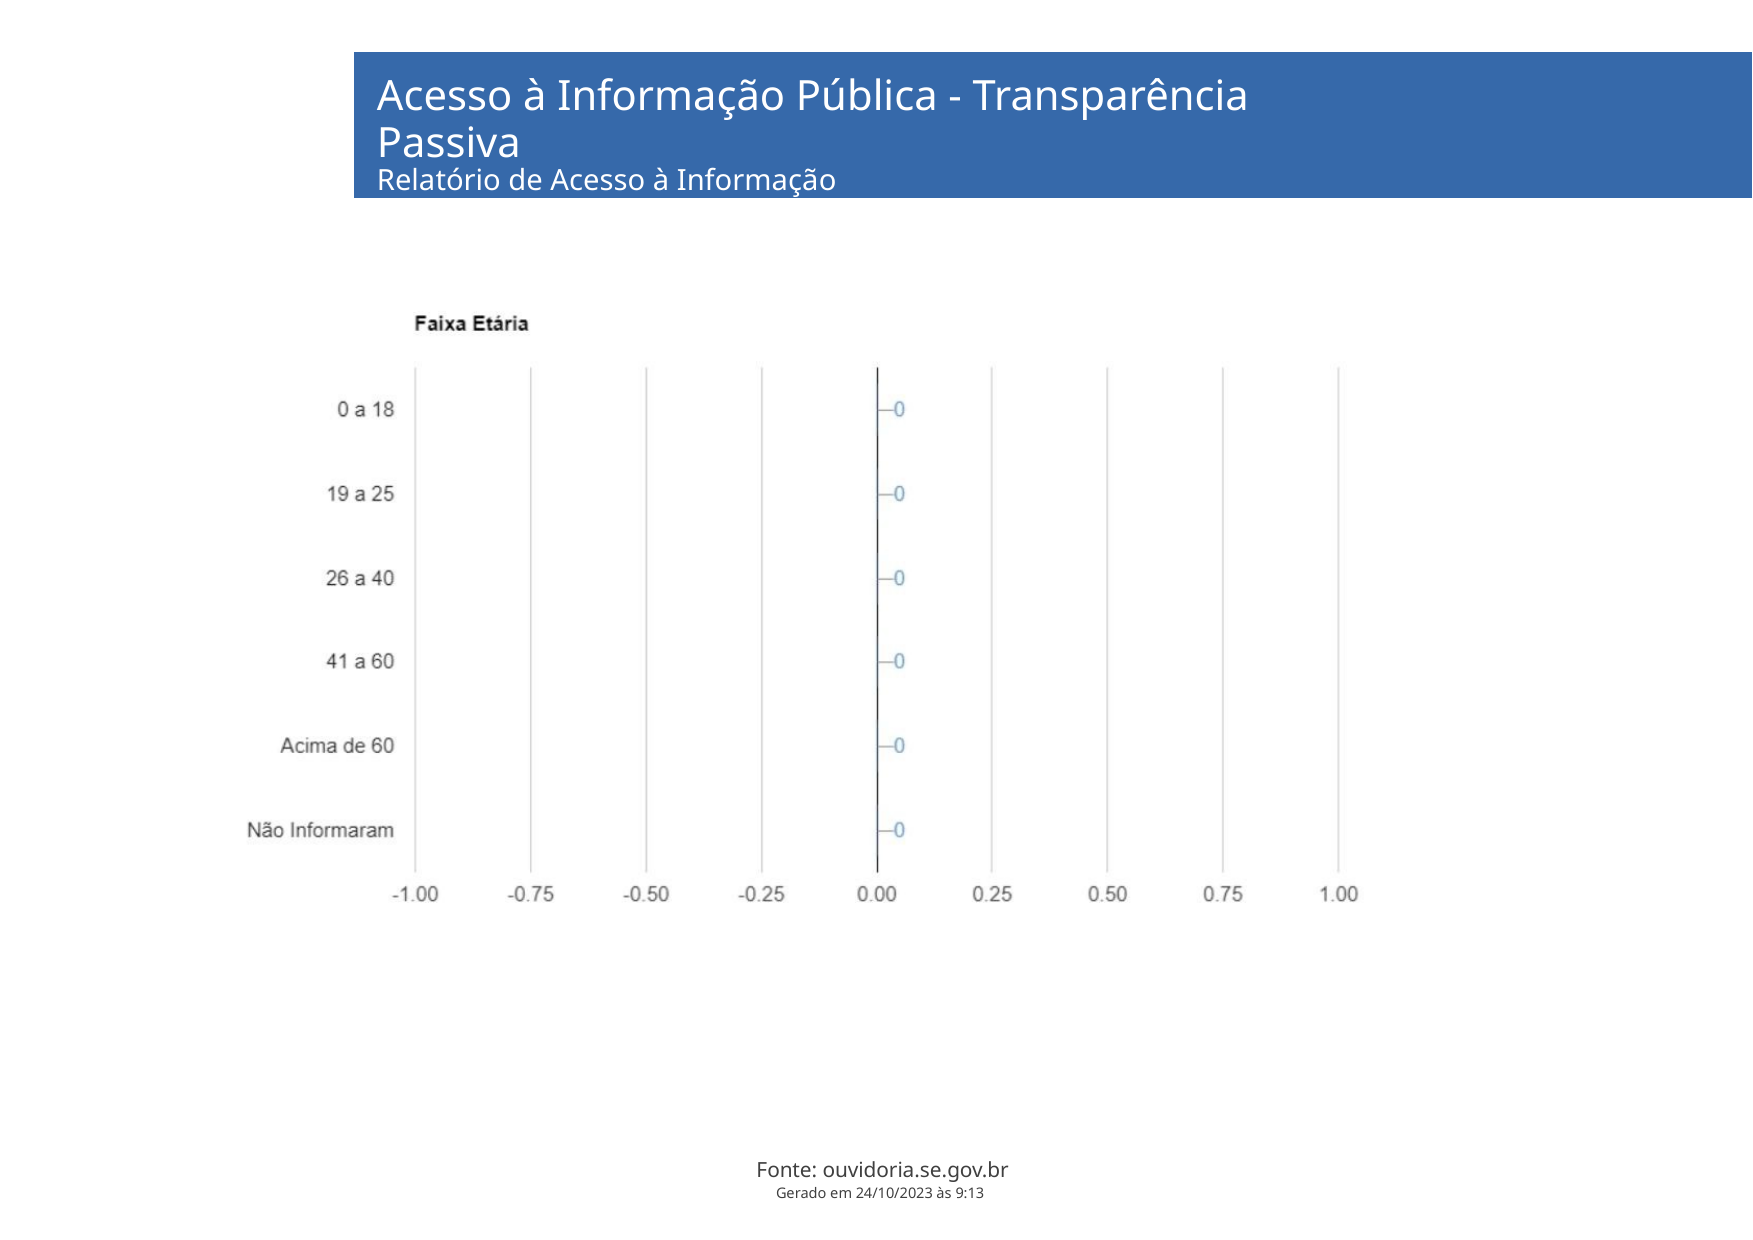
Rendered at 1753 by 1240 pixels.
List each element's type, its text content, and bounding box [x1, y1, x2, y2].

text_box Fonte: ouvidoria.se.gov.br Gerado em 24/10/2023 às 9:13 [756, 1158, 1023, 1202]
text_box Acesso à Informação Pública - Transparência Passiva Relatório de Acesso à Informação EMSETURSetembro a Setembro de 2023 [376, 72, 1403, 228]
text_box [354, 52, 1752, 198]
text_box [155, 211, 1599, 1028]
